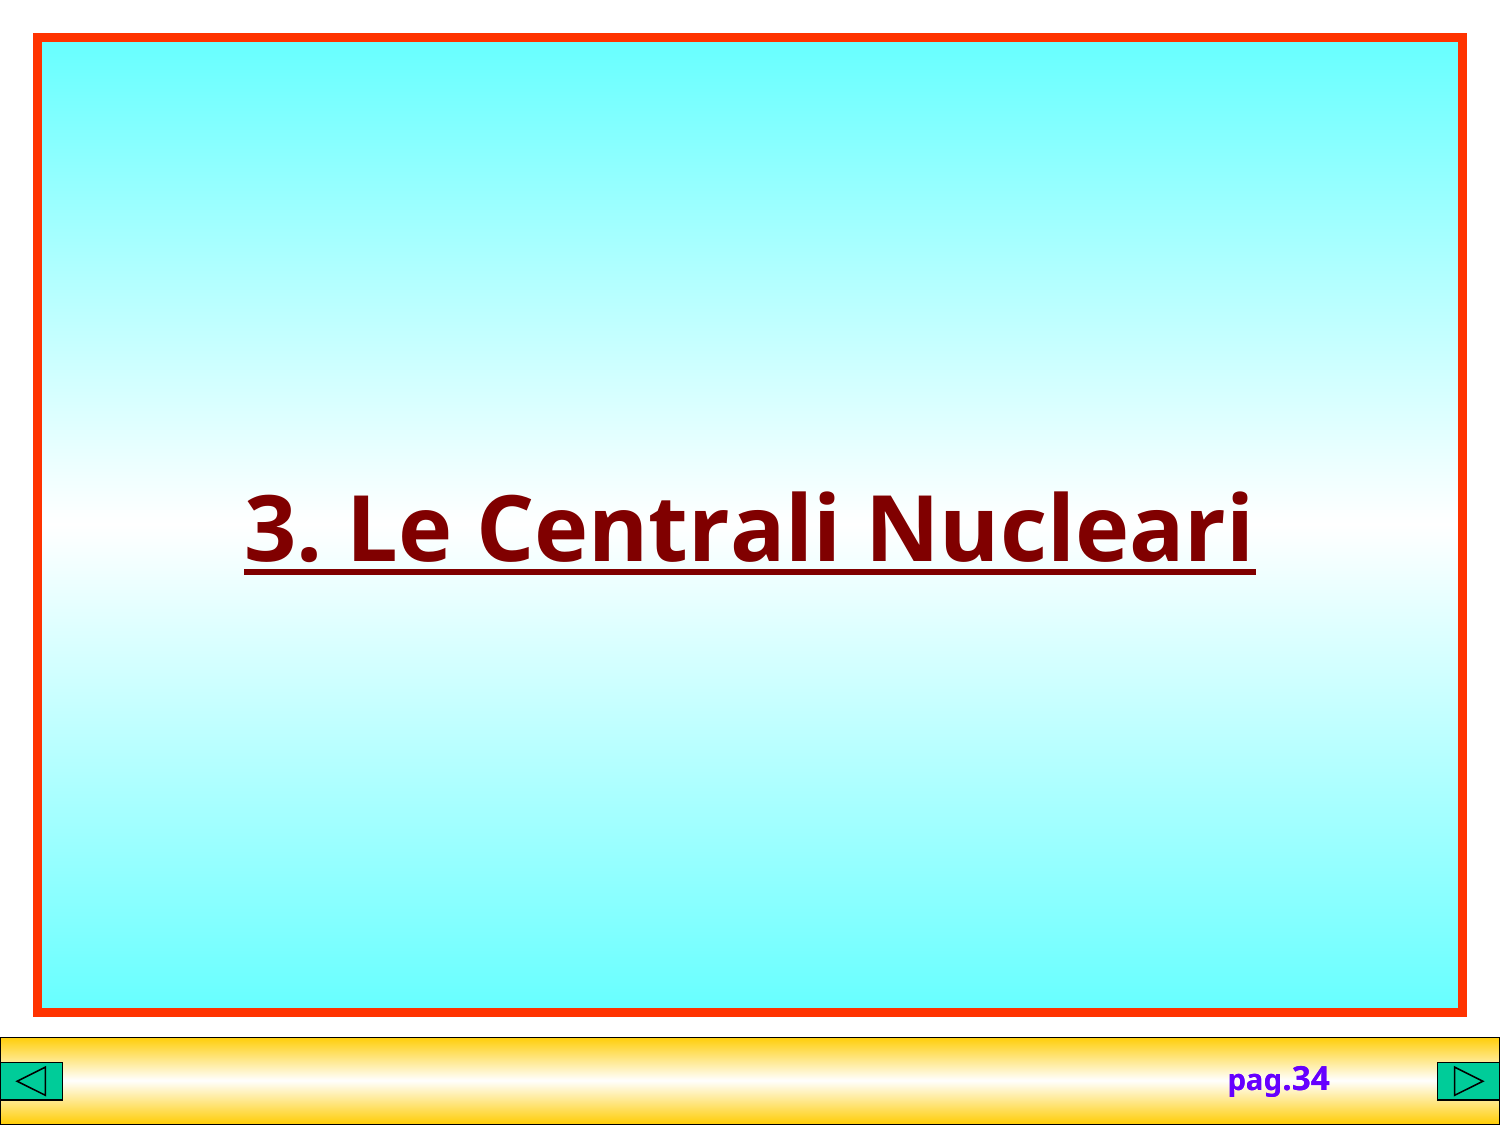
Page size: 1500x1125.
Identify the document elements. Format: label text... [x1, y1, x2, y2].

text_box pag.<number> [1212, 1049, 1413, 1125]
title 3. Le Centrali Nucleari [37, 37, 1463, 1013]
